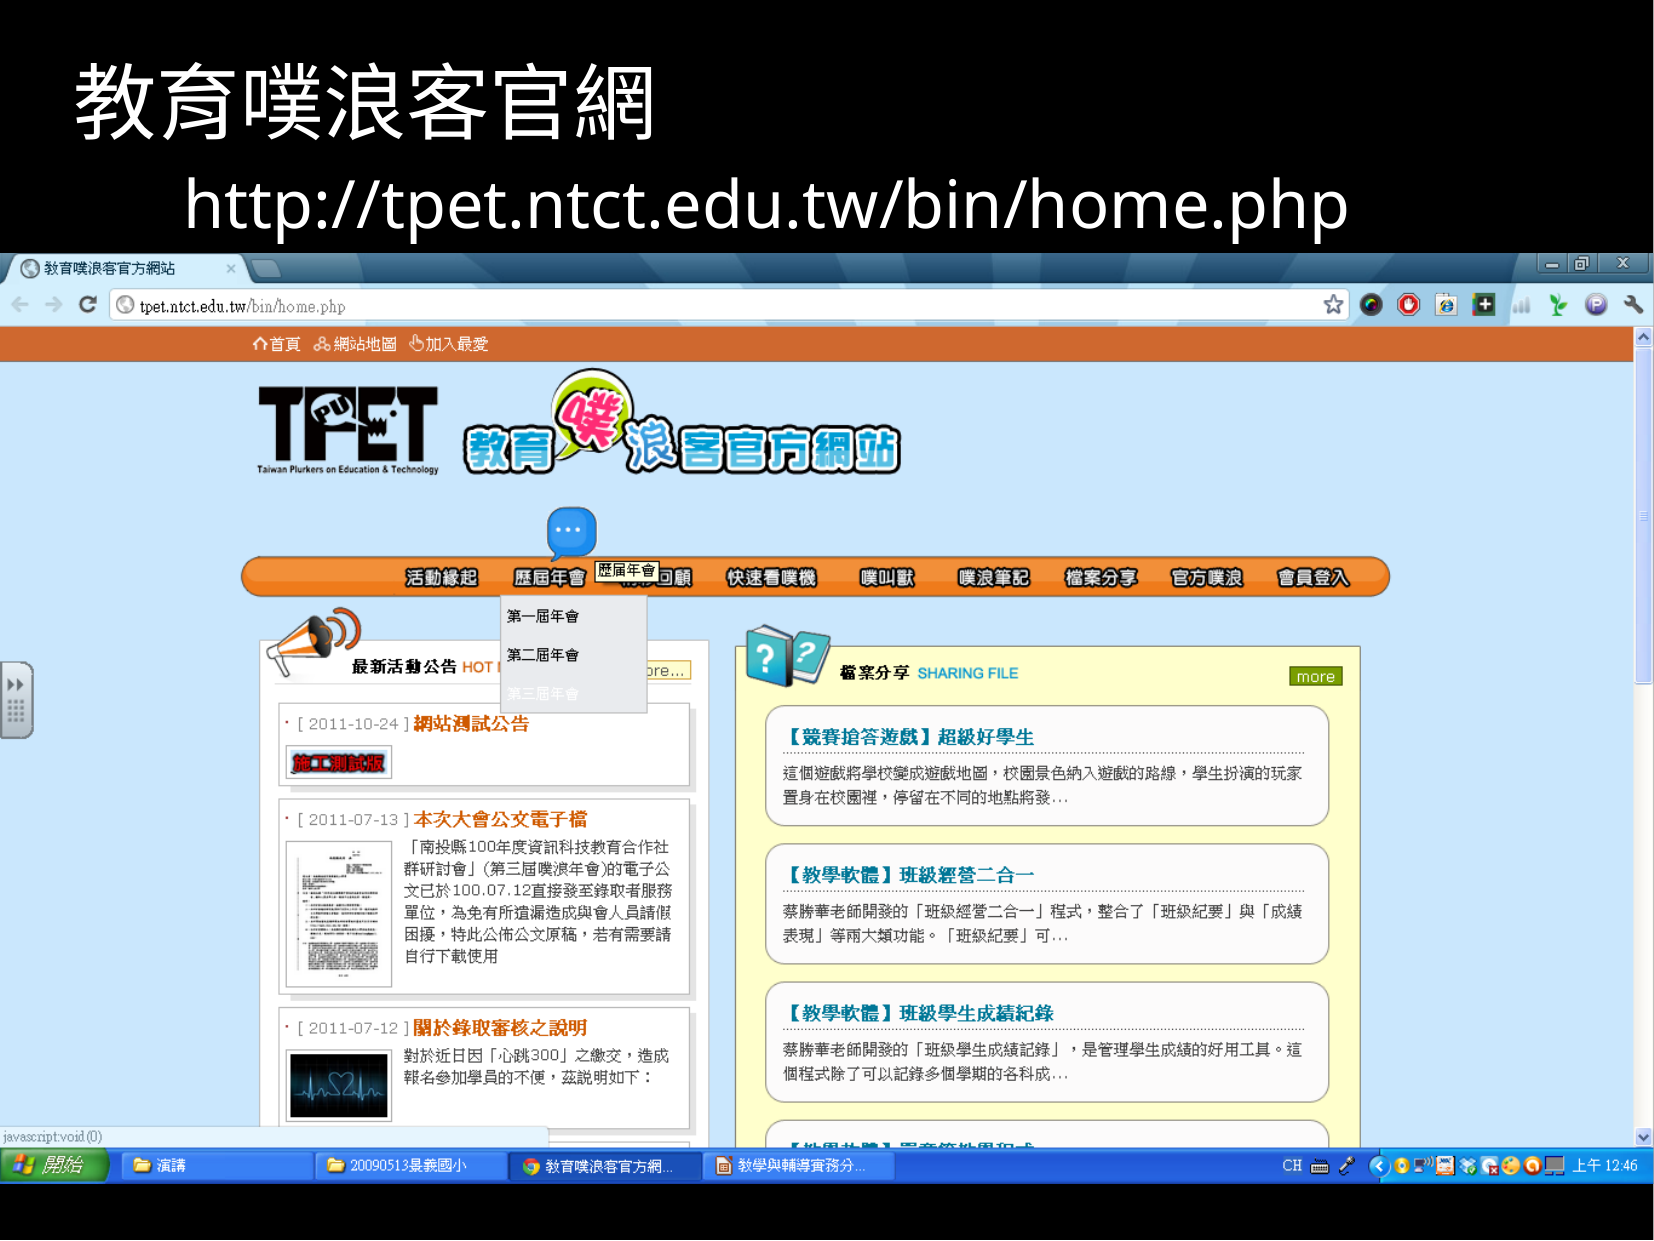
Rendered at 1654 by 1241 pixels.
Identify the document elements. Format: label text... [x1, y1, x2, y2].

picture [0, 253, 1654, 1184]
text_box 教育噗浪客官網 http://tpet.ntct.edu.tw/bin/home.php [59, 29, 1477, 243]
